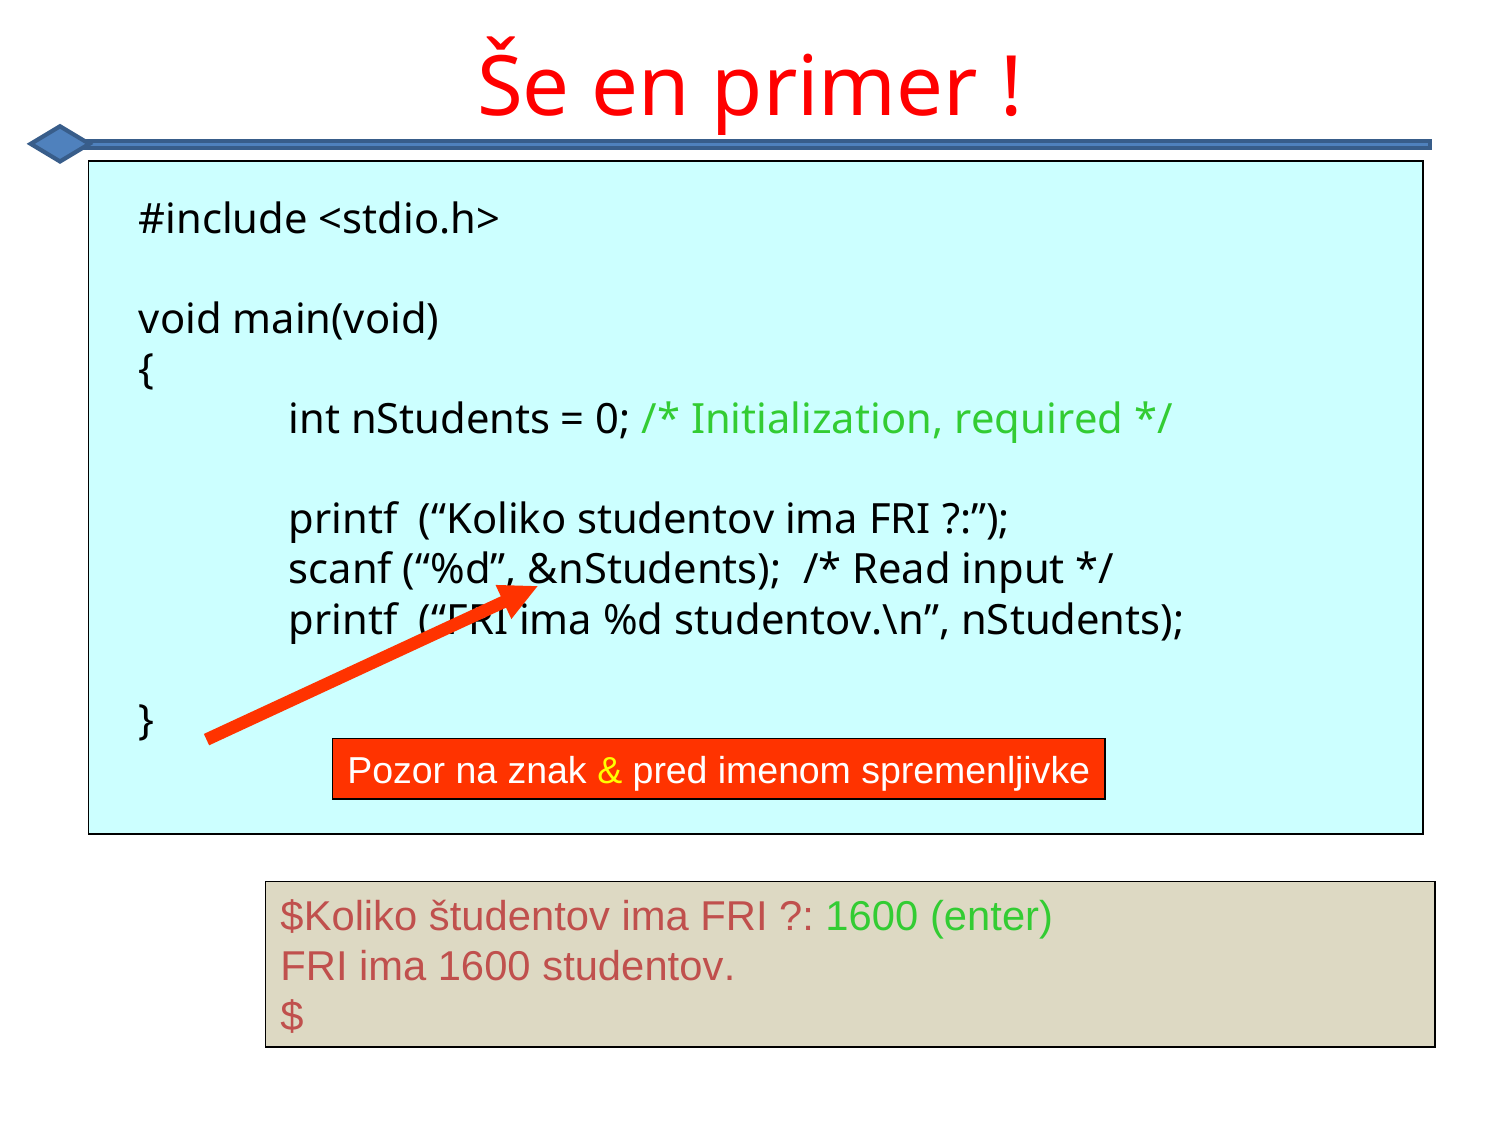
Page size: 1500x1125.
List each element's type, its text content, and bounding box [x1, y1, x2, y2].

text_box [88, 160, 1424, 835]
title Še en primer ! [75, 23, 1426, 141]
text_box Pozor na znak & pred imenom spremenljivke [332, 738, 1105, 799]
text_box $Koliko študentov ima FRI ?: 1600 (enter) FRI ima 1600 studentov. $ [265, 881, 1435, 1047]
text_box #include <stdio.h> void main(void) { int nStudents = 0; /* Initialization, required */ printf (“Koliko studentov ima FRI ?:”); scanf (“%d”, &nStudents); /* Read input */ printf (“FRI ima %d studentov.\n”, nStudents); } [123, 184, 1335, 801]
